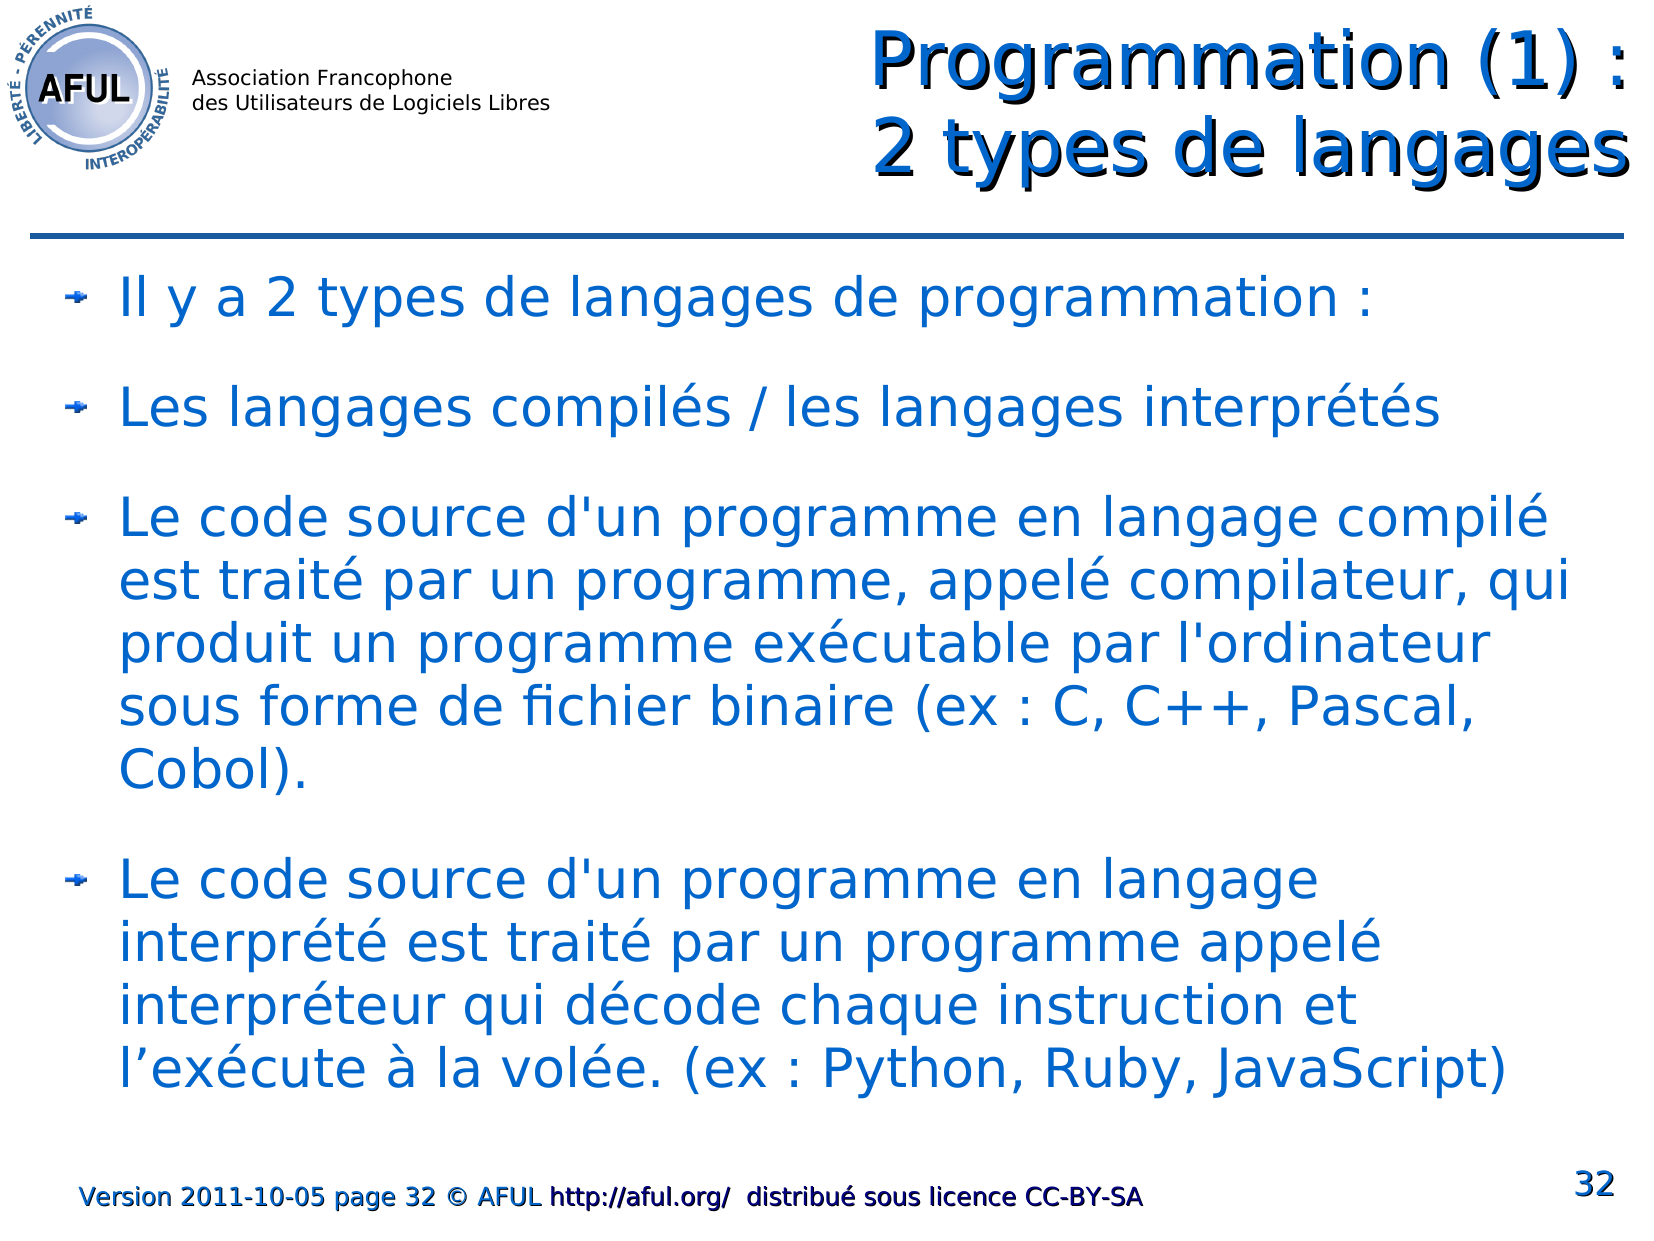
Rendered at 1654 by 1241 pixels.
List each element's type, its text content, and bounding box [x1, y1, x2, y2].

title Programmation (1) : 2 types de langages [507, 0, 1630, 207]
list Il y a 2 types de langages de programmation : Les langages compilés / les langages interprétés Le code source d'un programme en langage compilé est traité par un programme, appelé compilateur, qui produit un programme exécutable par l'ordinateur sous forme de fichier binaire (ex : C, C++, Pascal, Cobol). Le code source d'un programme en langage interprété est traité par un programme appelé interpréteur qui décode chaque instruction et l’exécute à la volée. (ex : Python, Ruby, JavaScript) [47, 265, 1595, 1211]
picture [0, 0, 178, 178]
